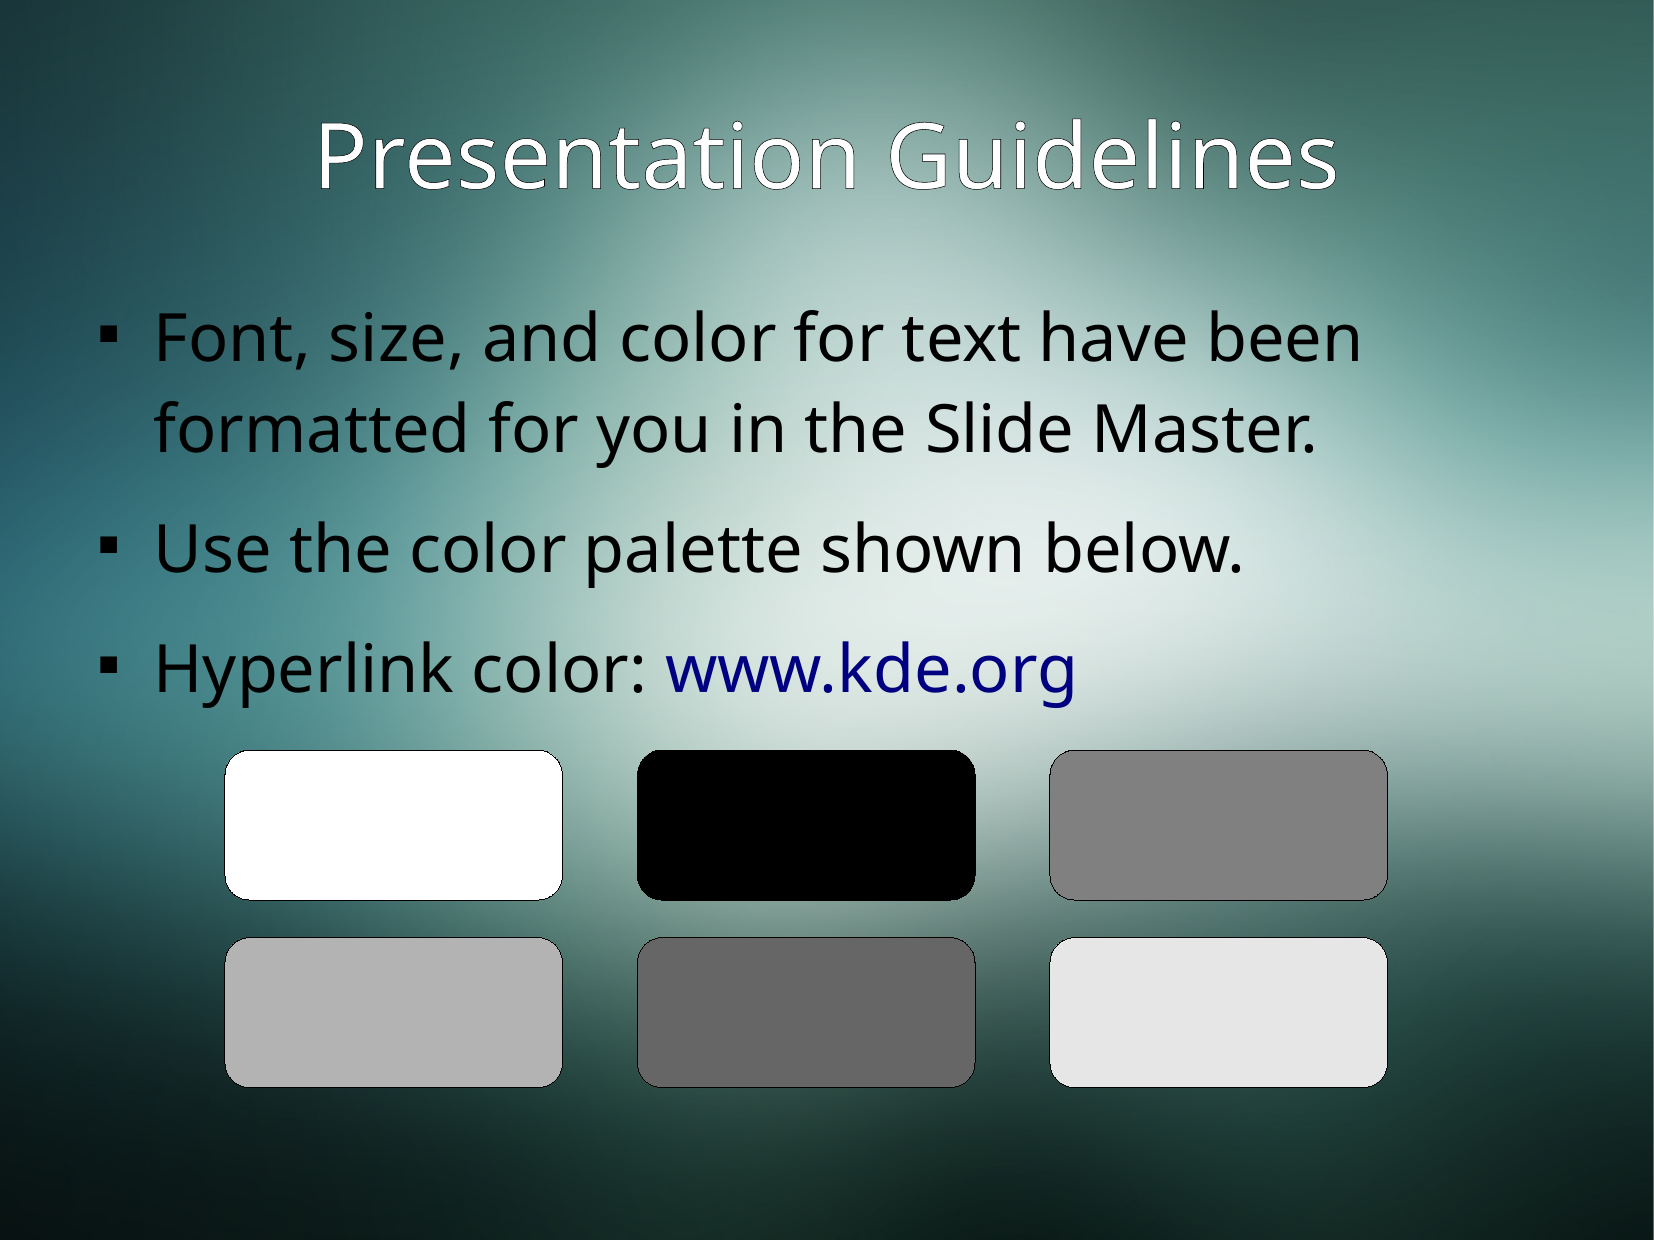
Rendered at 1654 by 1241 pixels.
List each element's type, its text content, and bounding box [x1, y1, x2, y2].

text_box [224, 937, 563, 1088]
text_box [637, 937, 976, 1088]
picture [0, 0, 1654, 1240]
text_box [224, 750, 563, 901]
text_box [1049, 750, 1388, 901]
title Presentation Guidelines [82, 49, 1571, 257]
list Font, size, and color for text have been formatted for you in the Slide Master. Use the color palette shown below. Hyperlink color: www.kde.org [82, 290, 1571, 1094]
text_box [1049, 937, 1388, 1088]
text_box [637, 750, 976, 901]
